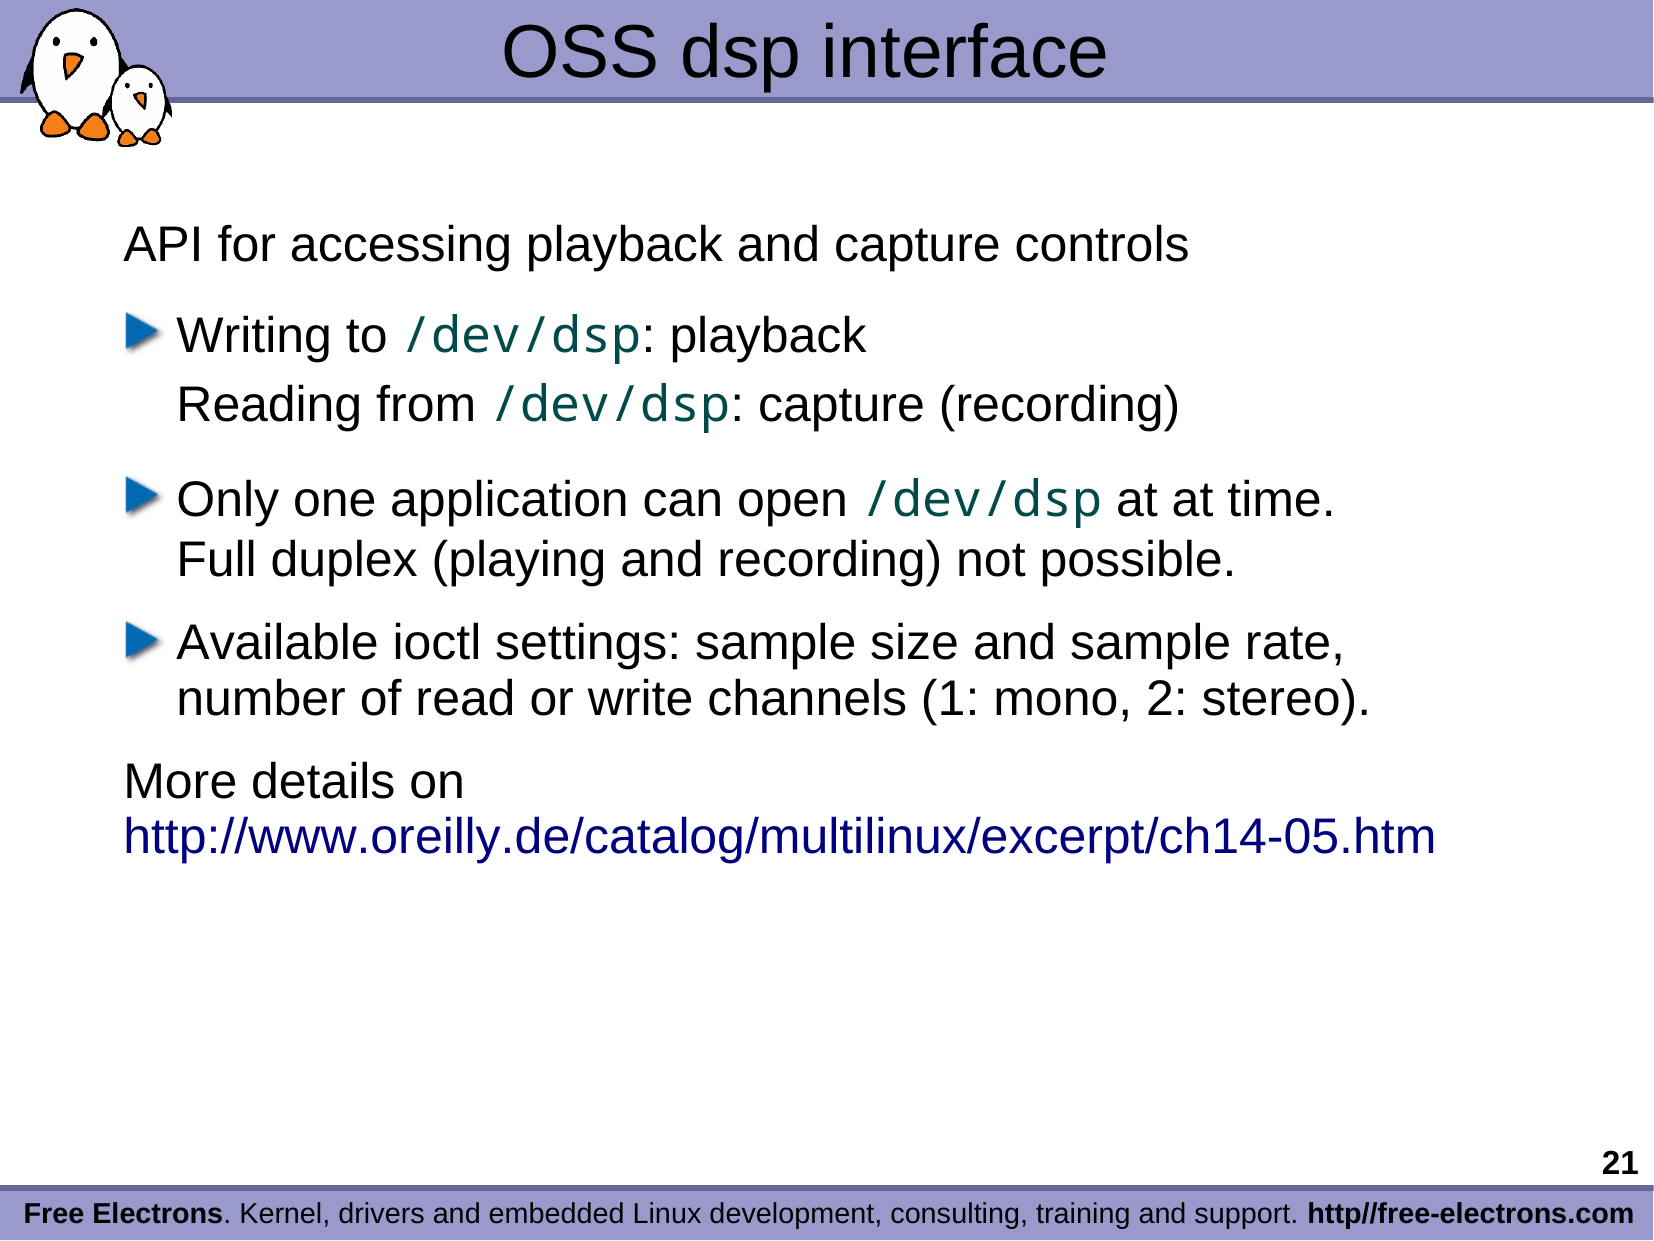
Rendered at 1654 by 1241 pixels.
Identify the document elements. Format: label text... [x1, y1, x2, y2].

title OSS dsp interface [60, 0, 1551, 103]
picture [20, 8, 172, 147]
list API for accessing playback and capture controls Writing to /dev/dsp: playback Reading from /dev/dsp: capture (recording) Only one application can open /dev/dsp at at time. Full duplex (playing and recording) not possible. Available ioctl settings: sample size and sample rate, number of read or write channels (1: mono, 2: stereo). More details on http://www.oreilly.de/catalog/multilinux/excerpt/ch14-05.htm [105, 216, 1518, 1066]
